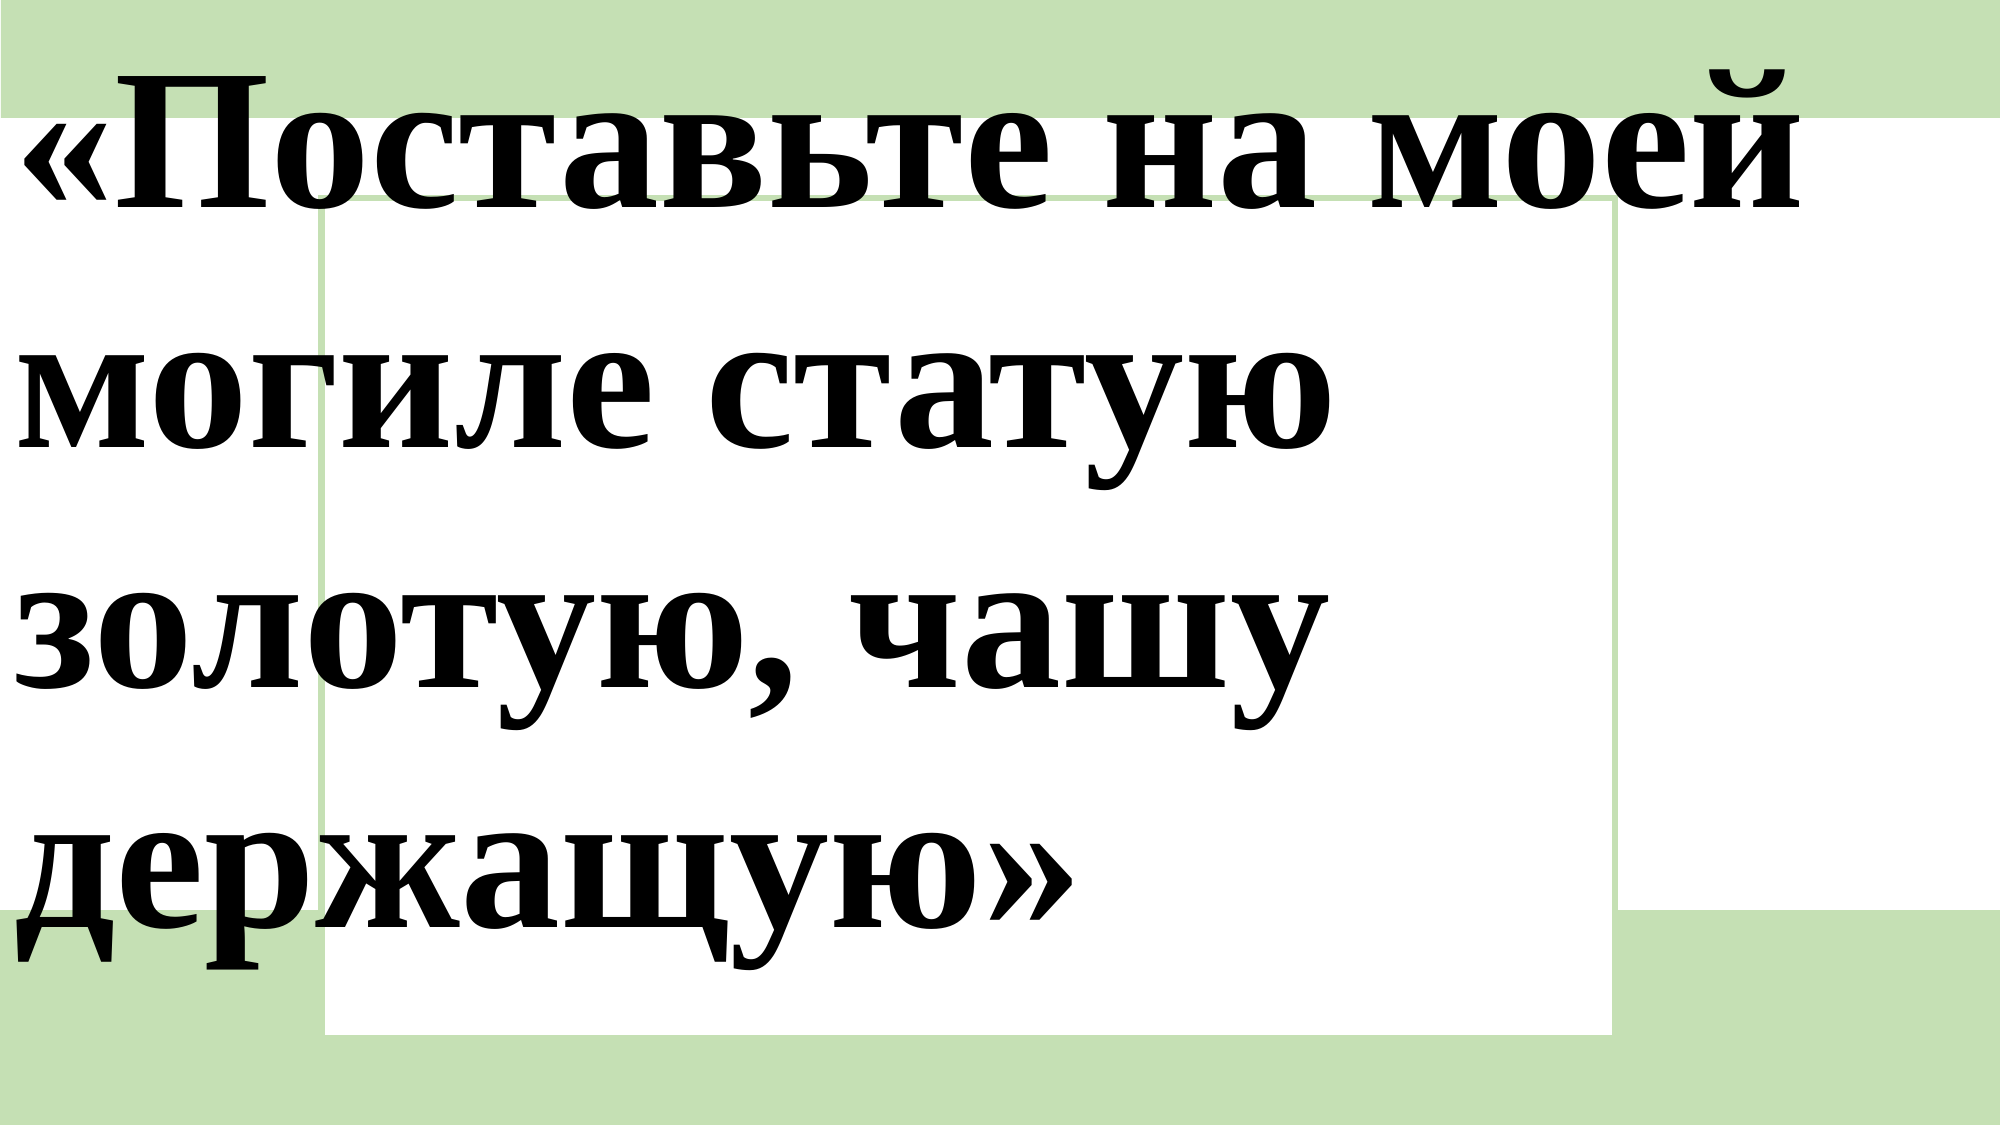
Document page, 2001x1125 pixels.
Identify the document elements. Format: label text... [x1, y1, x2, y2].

text_box [0, 975, 2000, 1125]
text_box «Поставьте на моей могиле статую золотую, чашу держащую» [0, 0, 2000, 975]
